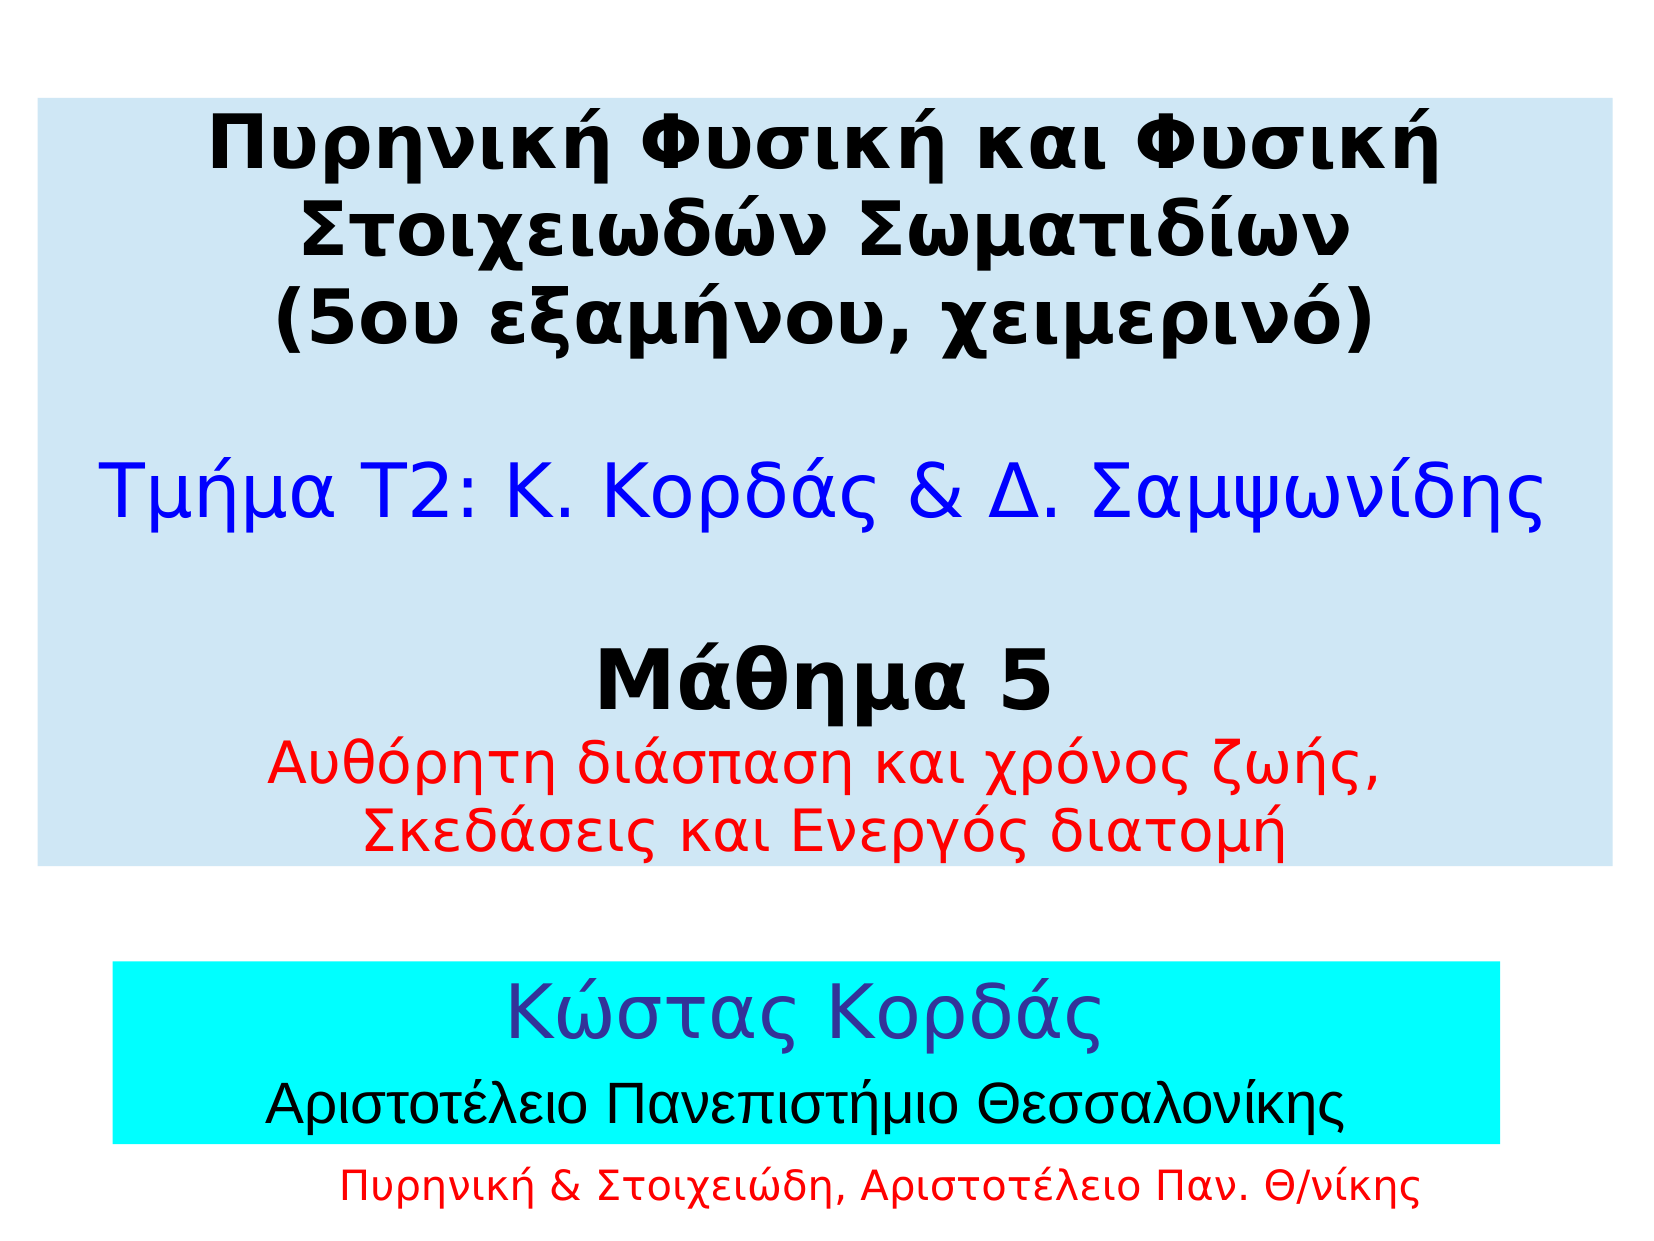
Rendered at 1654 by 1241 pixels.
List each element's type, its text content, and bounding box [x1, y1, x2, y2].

text_box Κώστας Κορδάς Αριστοτέλειο Πανεπιστήμιο Θεσσαλονίκης [112, 961, 1501, 1145]
title Πυρηνική Φυσική και Φυσική Στοιχειωδών Σωματιδίων (5ου εξαμήνου, χειμερινό) Τμήμα T2: Κ. Κορδάς & Δ. Σαμψωνίδης Μάθημα 5 Αυθόρητη διάσπαση και χρόνος ζωής, Σκεδάσεις και Ενεργός διατομή [37, 97, 1613, 867]
text_box Πυρηνική & Στοιχειώδη, Αριστοτέλειο Παν. Θ/νίκης [98, 1154, 1535, 1219]
